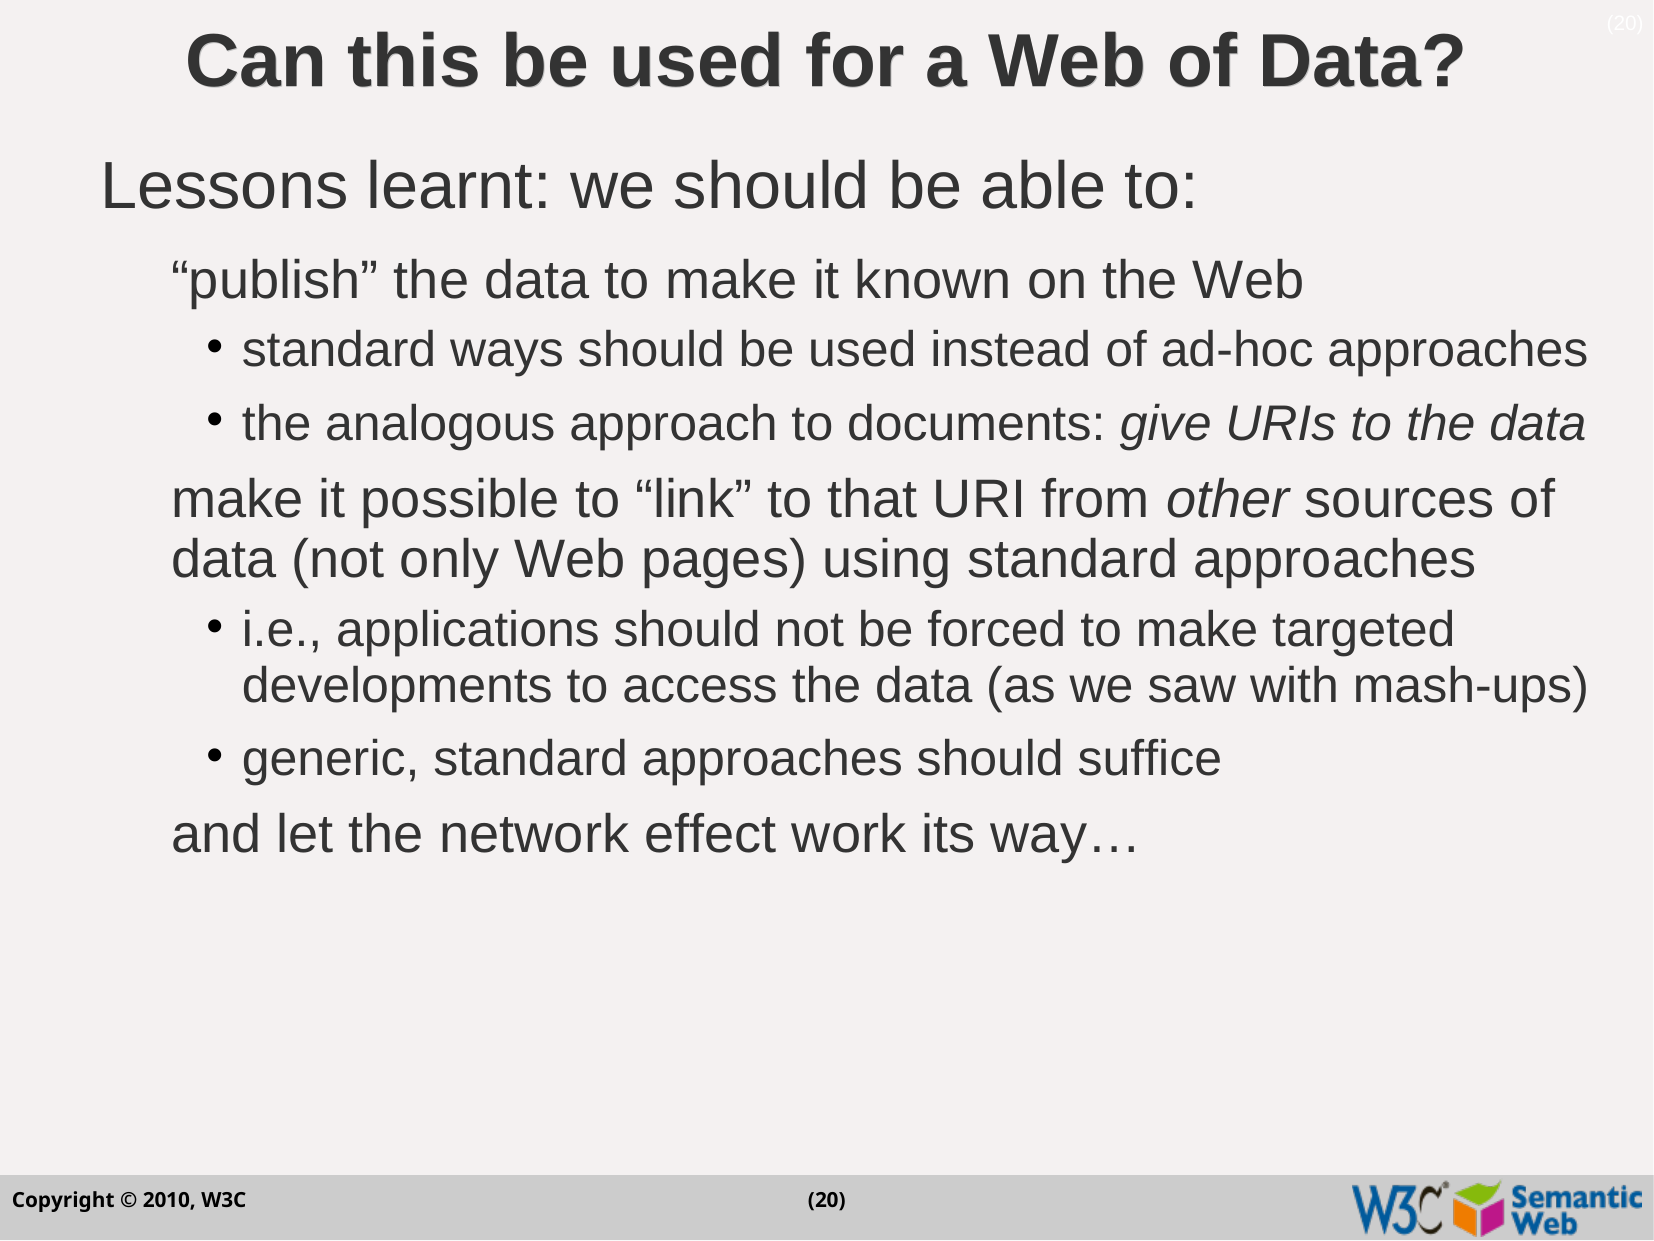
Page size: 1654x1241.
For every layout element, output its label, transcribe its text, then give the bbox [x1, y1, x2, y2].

picture [1352, 1178, 1642, 1237]
title Can this be used for a Web of Data? [0, 0, 1654, 119]
list Lessons learnt: we should be able to: “publish” the data to make it known on the Web standard ways should be used instead of ad-hoc approaches the analogous approach to documents: give URIs to the data make it possible to “link” to that URI from other sources of data (not only Web pages) using standard approaches i.e., applications should not be forced to make targeted developments to access the data (as we saw with mash-ups) generic, standard approaches should suffice and let the network effect work its way… [29, 147, 1624, 1134]
